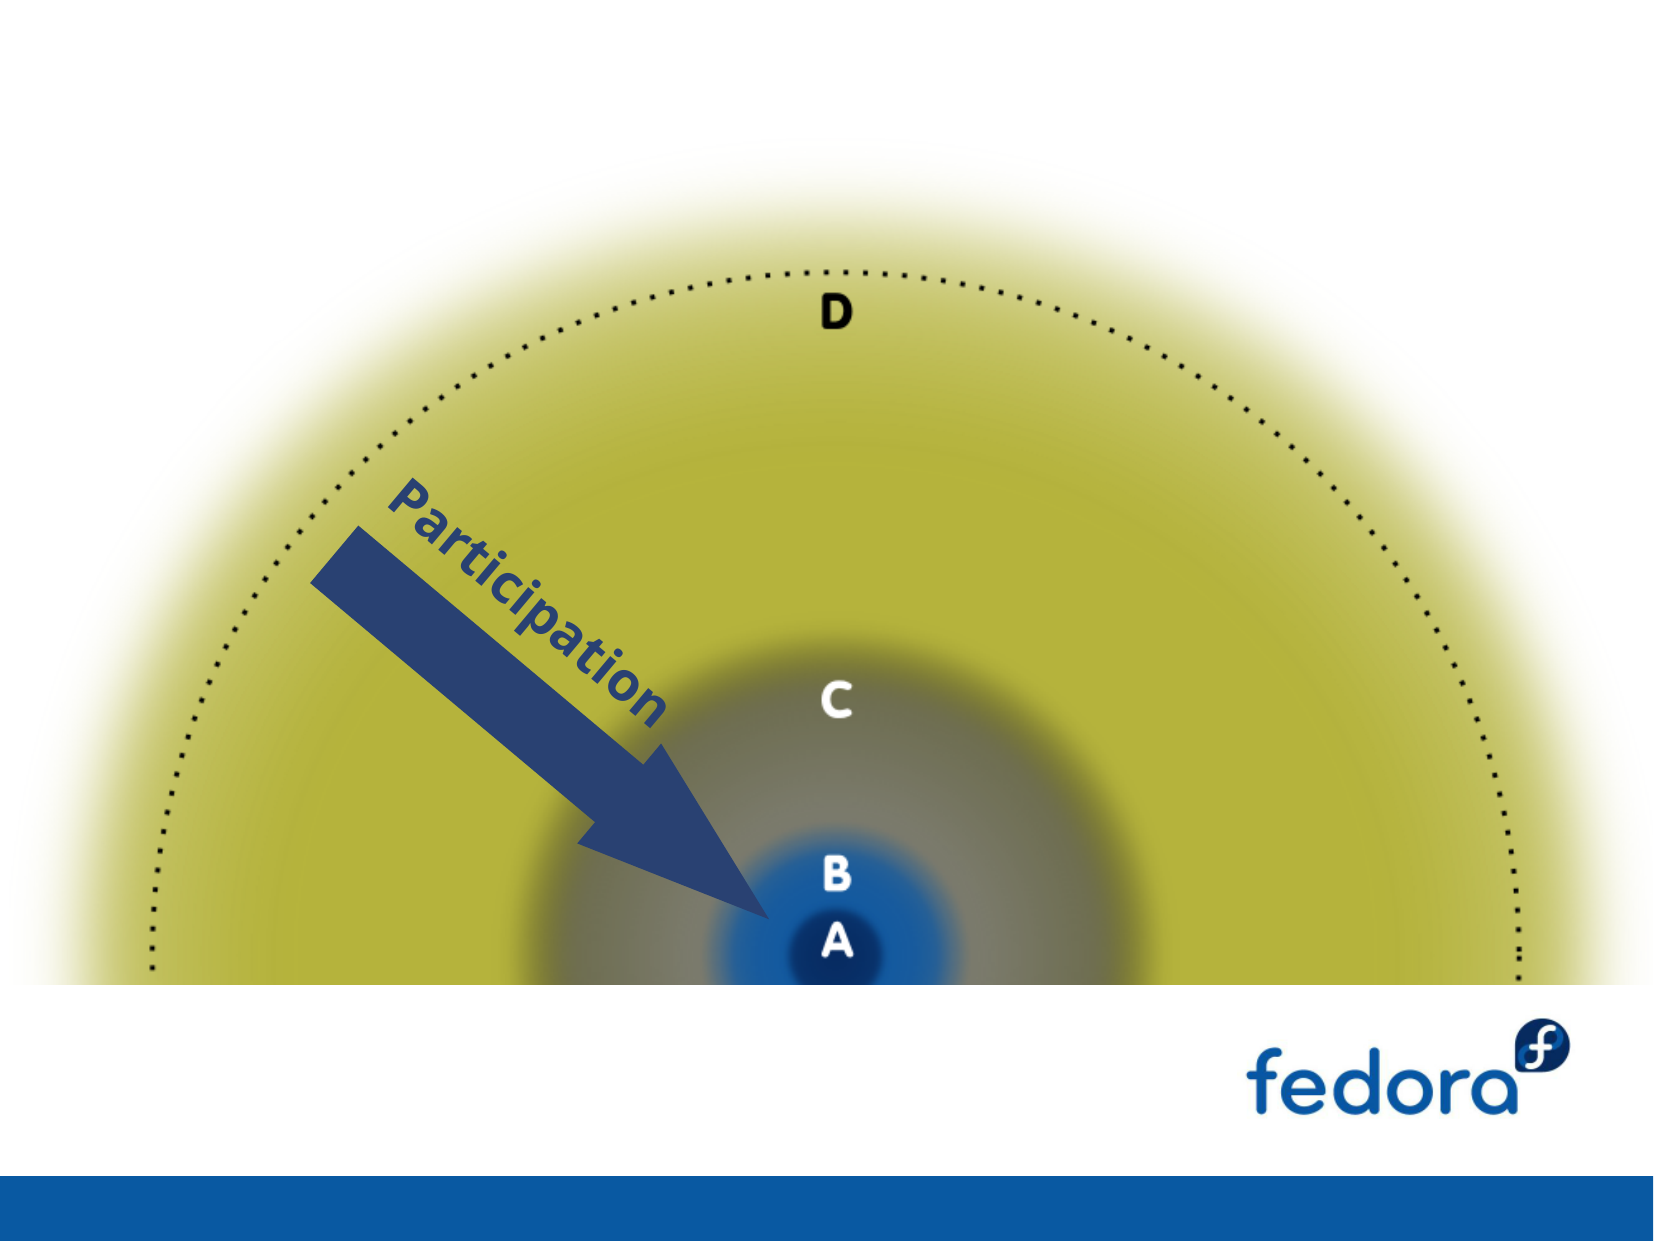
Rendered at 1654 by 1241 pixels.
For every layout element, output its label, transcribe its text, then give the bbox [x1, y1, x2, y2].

picture [9, 129, 1653, 985]
text_box Participation [364, 445, 700, 745]
picture [1237, 1010, 1576, 1125]
picture [0, 1176, 1654, 1241]
